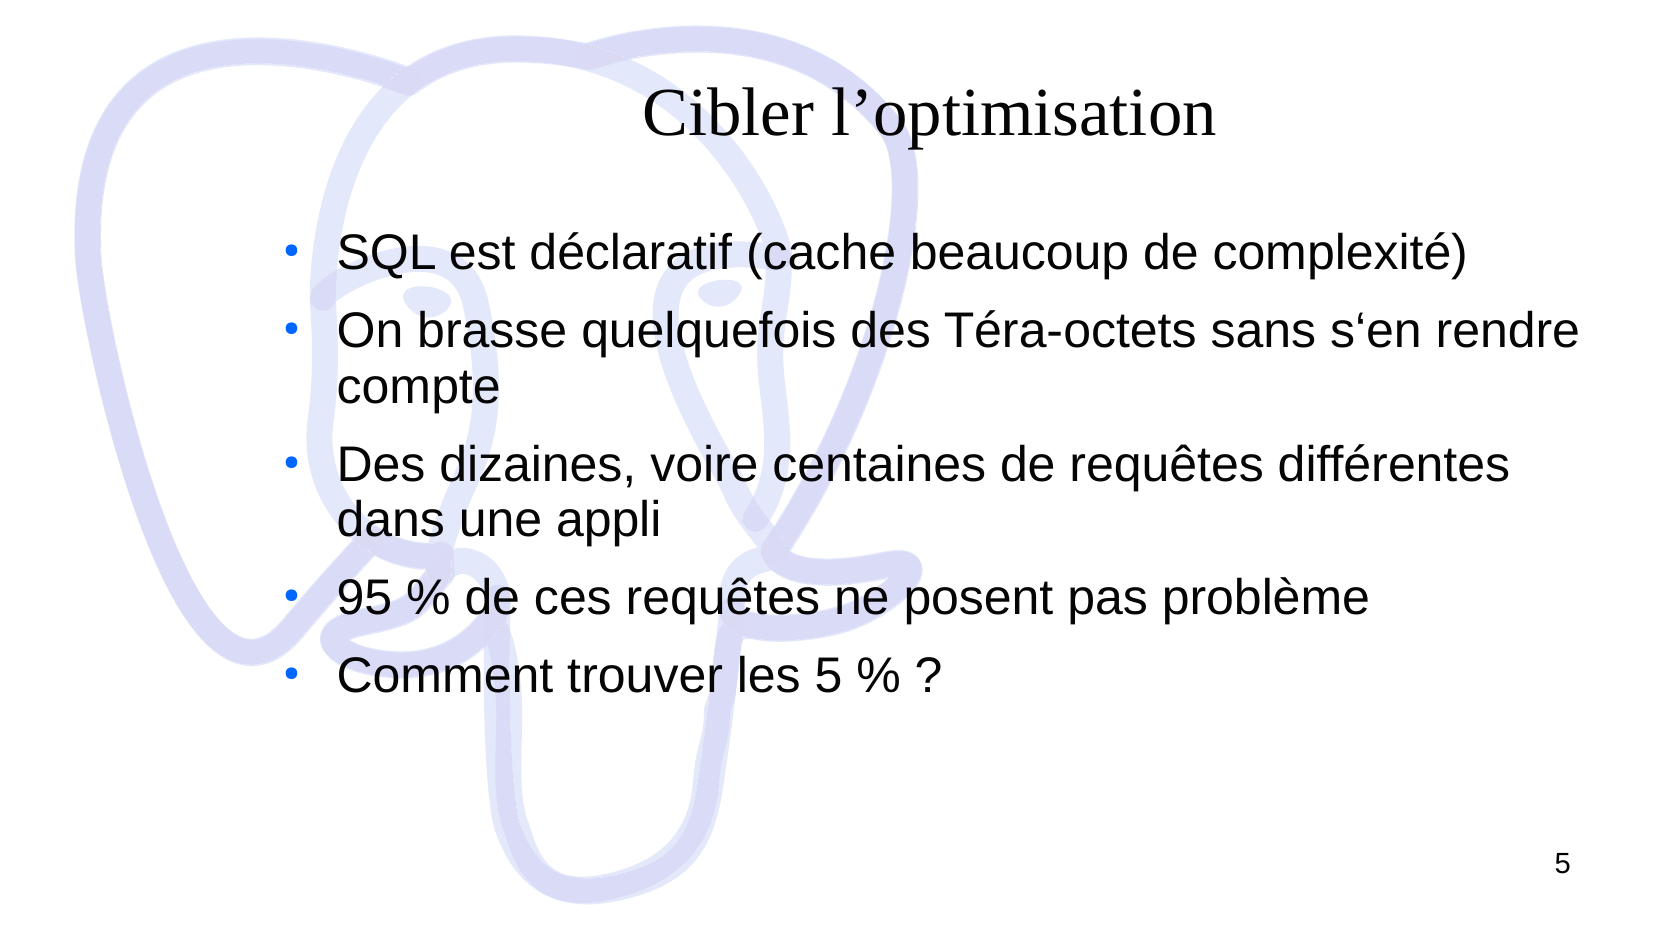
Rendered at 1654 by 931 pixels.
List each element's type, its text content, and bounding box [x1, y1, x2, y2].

title Cibler l’optimisation [265, 35, 1595, 189]
list SQL est déclaratif (cache beaucoup de complexité) On brasse quelquefois des Téra-octets sans s‘en rendre compte Des dizaines, voire centaines de requêtes différentes dans une appli 95 % de ces requêtes ne posent pas problème Comment trouver les 5 % ? [265, 224, 1595, 764]
